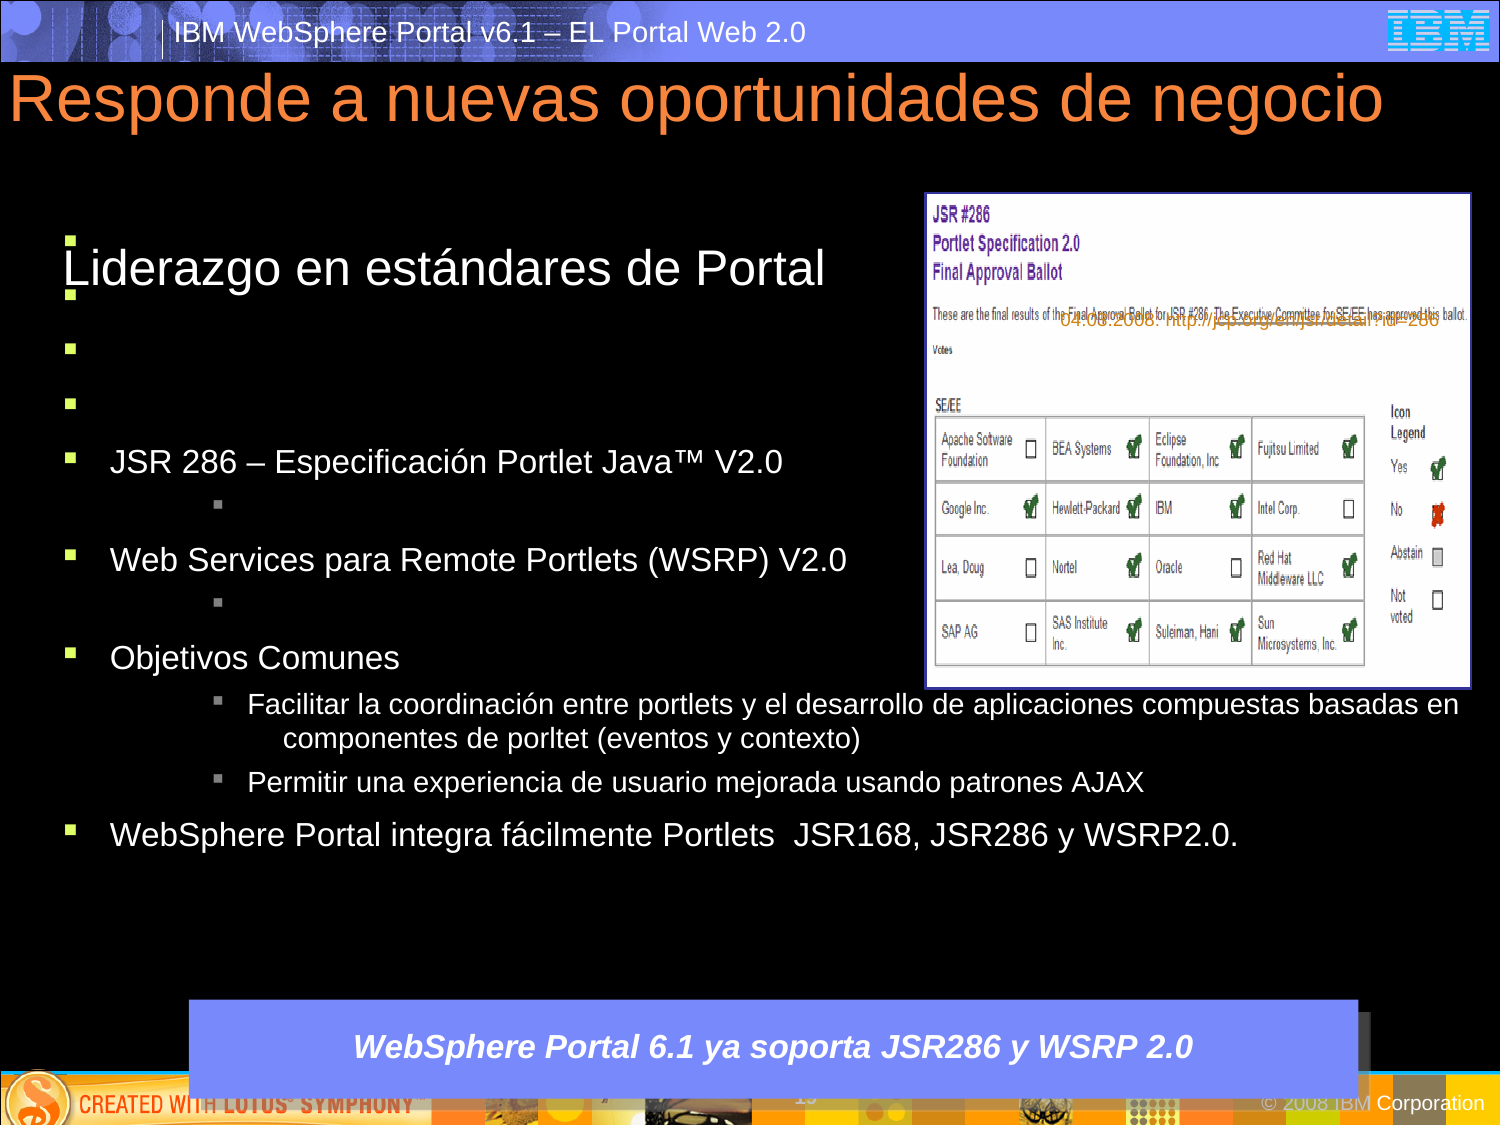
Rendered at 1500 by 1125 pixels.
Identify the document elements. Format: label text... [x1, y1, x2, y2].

picture [1, 1, 1499, 58]
title Responde a nuevas oportunidades de negocio [0, 58, 1500, 143]
picture [927, 194, 1470, 687]
list JSR 286 – Especificación Portlet Java™ V2.0 Web Services para Remote Portlets (WSRP) V2.0 Objetivos Comunes Facilitar la coordinación entre portlets y el desarrollo de aplicaciones compuestas basadas en componentes de porltet (eventos y contexto) Permitir una experiencia de usuario mejorada usando patrones AJAX WebSphere Portal integra fácilmente Portlets JSR168, JSR286 y WSRP2.0. [47, 220, 1500, 1037]
picture [1, 1071, 1500, 1125]
text_box WebSphere Portal 6.1 ya soporta JSR286 y WSRP 2.0 [188, 999, 1359, 1099]
text_box 04.03.2008: http://jcp.org/en/jsr/detail?id=286 [1045, 302, 1459, 365]
